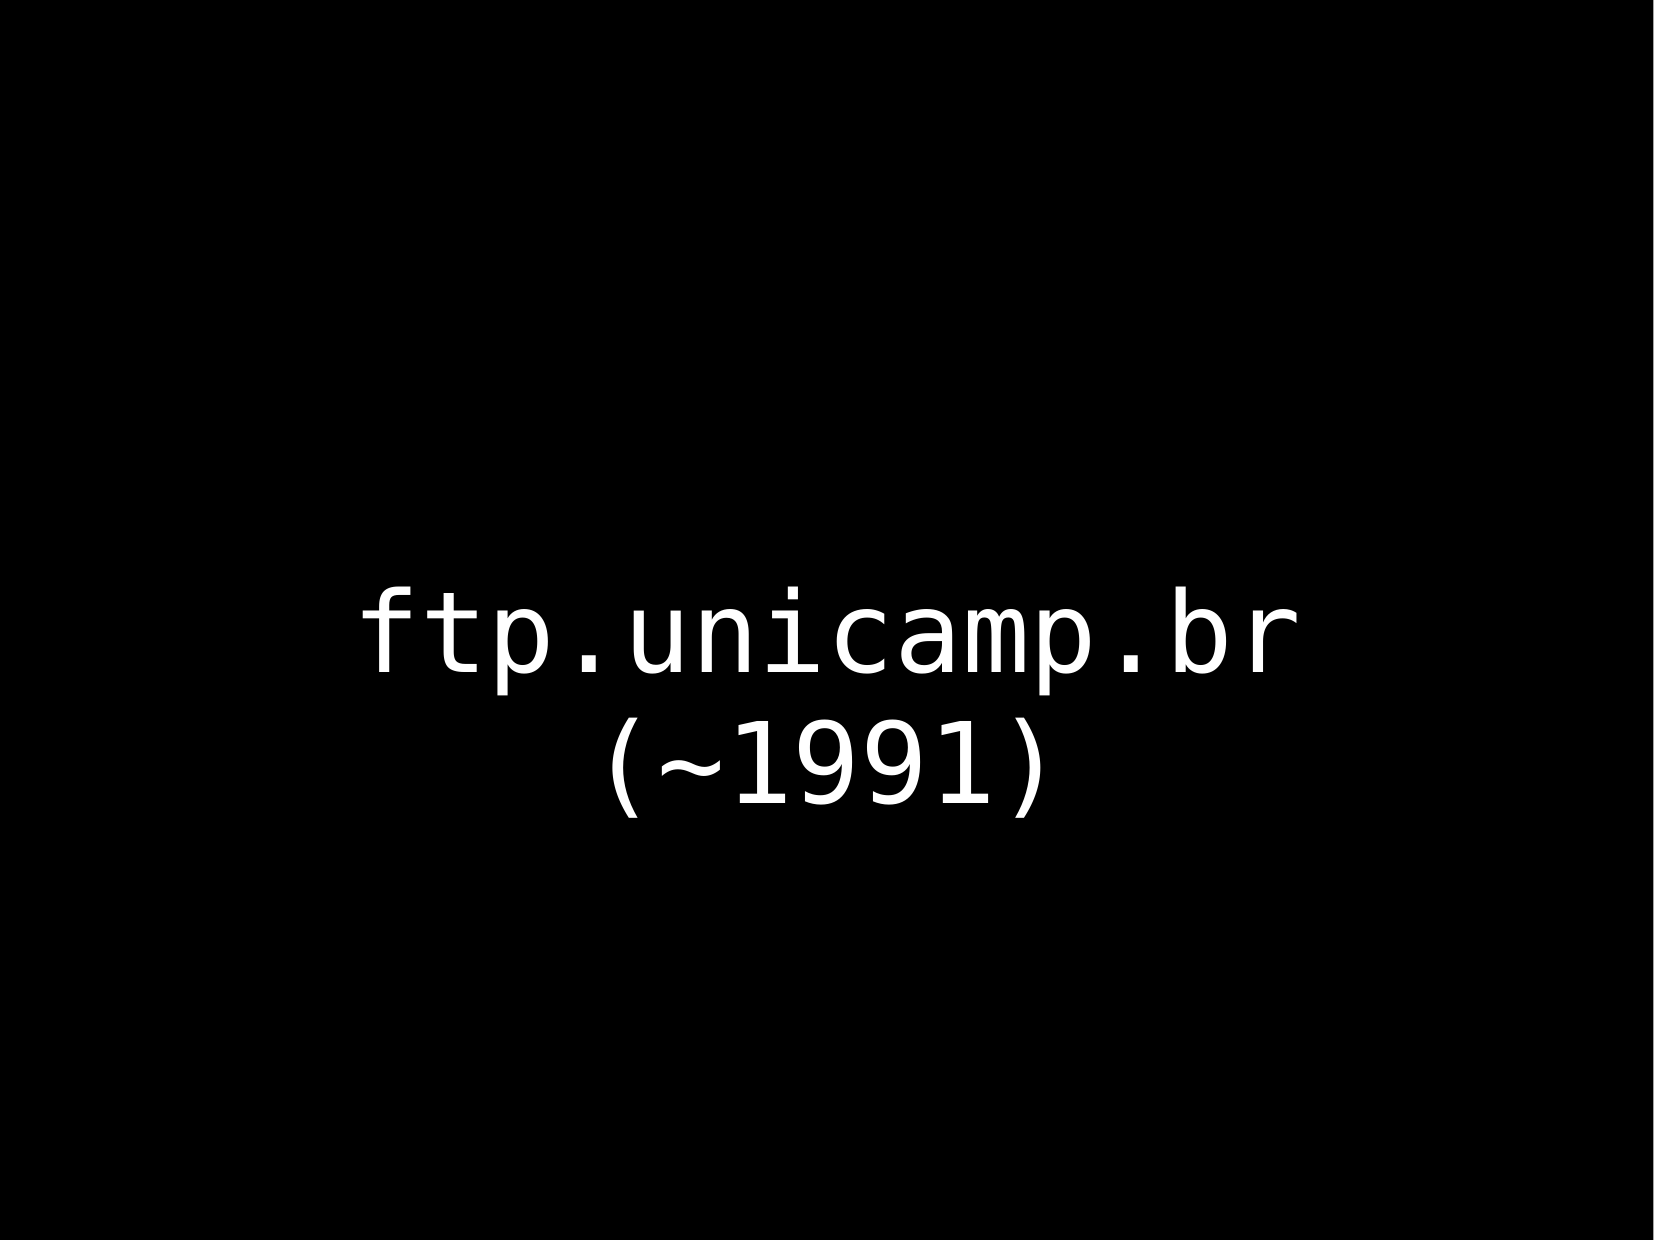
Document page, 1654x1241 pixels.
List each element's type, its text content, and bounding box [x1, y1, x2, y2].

text_box ftp.unicamp.br (~1991) [82, 568, 1571, 831]
